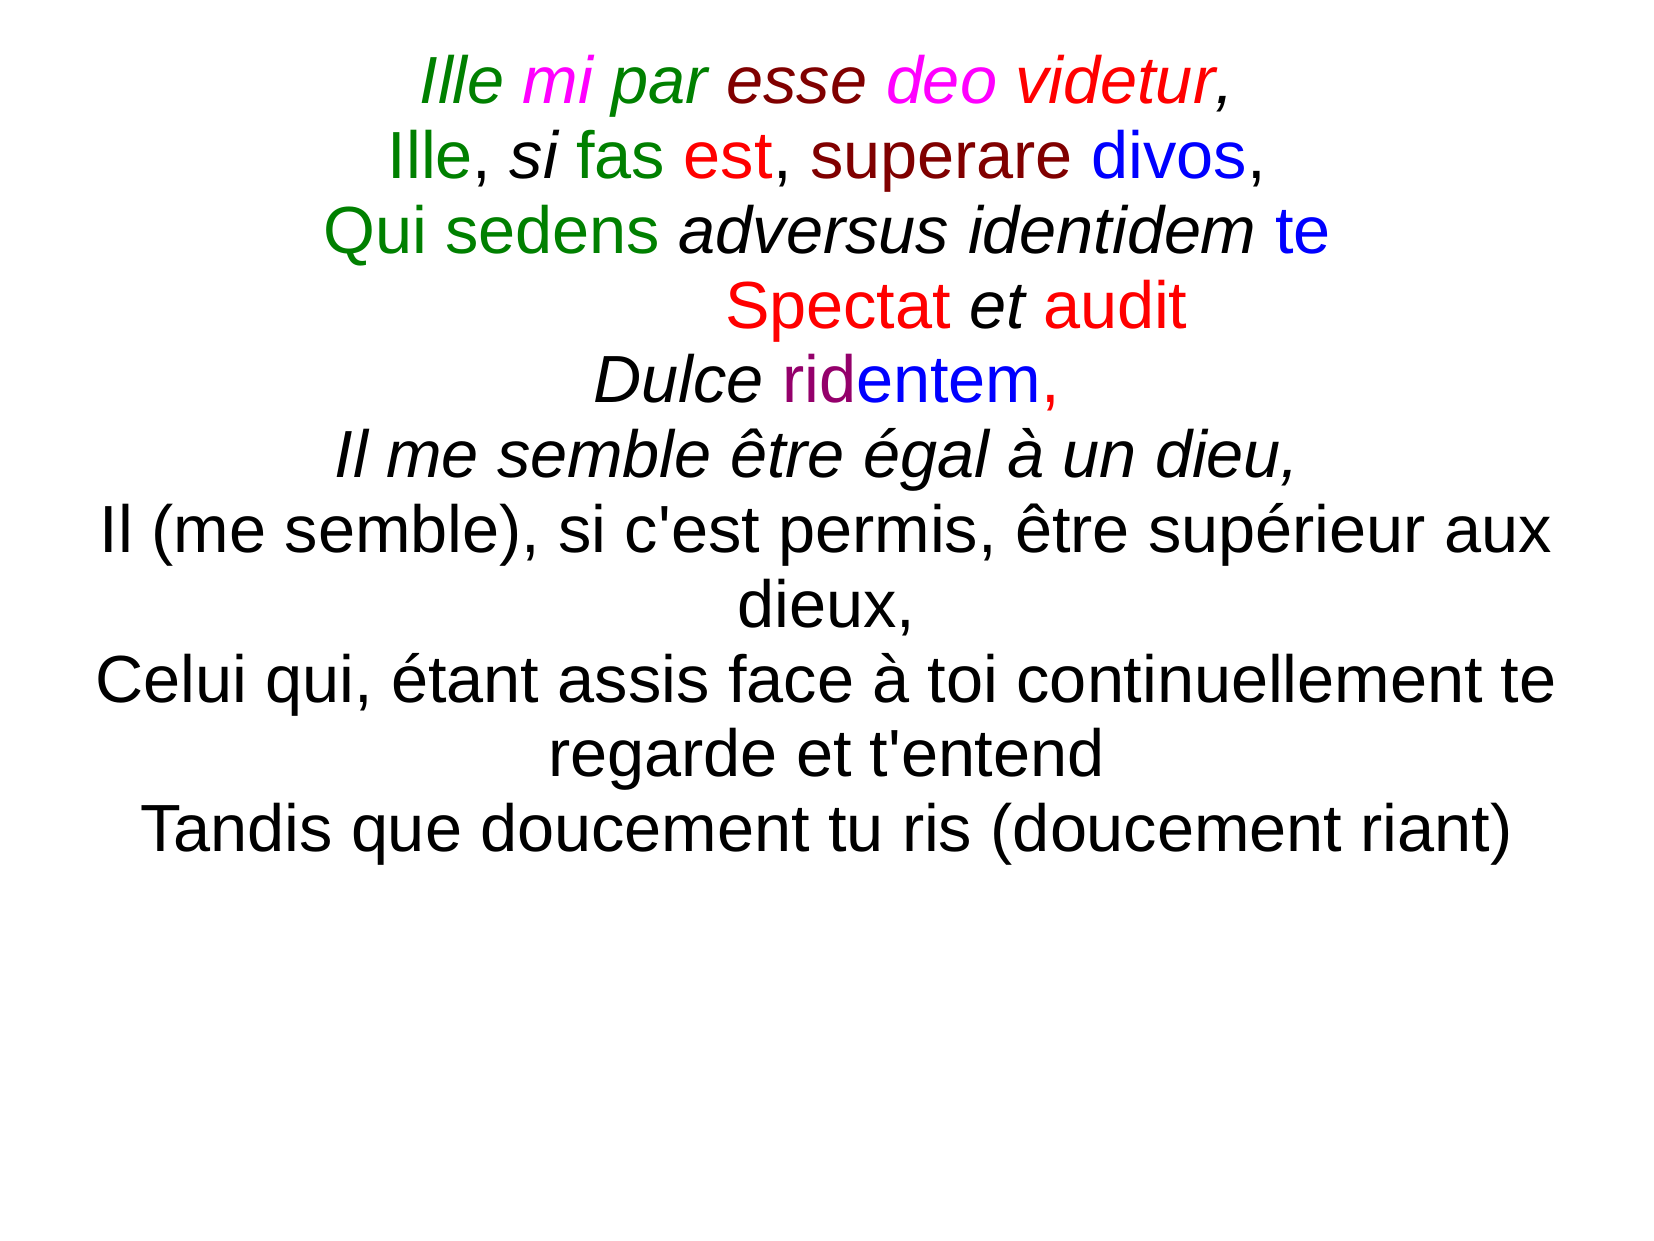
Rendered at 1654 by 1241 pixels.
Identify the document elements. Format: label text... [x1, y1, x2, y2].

subtitle Ille mi par esse deo videtur, Ille, si fas est, superare divos, Qui sedens adversus identidem te Spectat et audit Dulce ridentem, Il me semble être égal à un dieu, Il (me semble), si c'est permis, être supérieur aux dieux, Celui qui, étant assis face à toi continuellement te regarde et t'entend Tandis que doucement tu ris (doucement riant) [82, 43, 1571, 1016]
